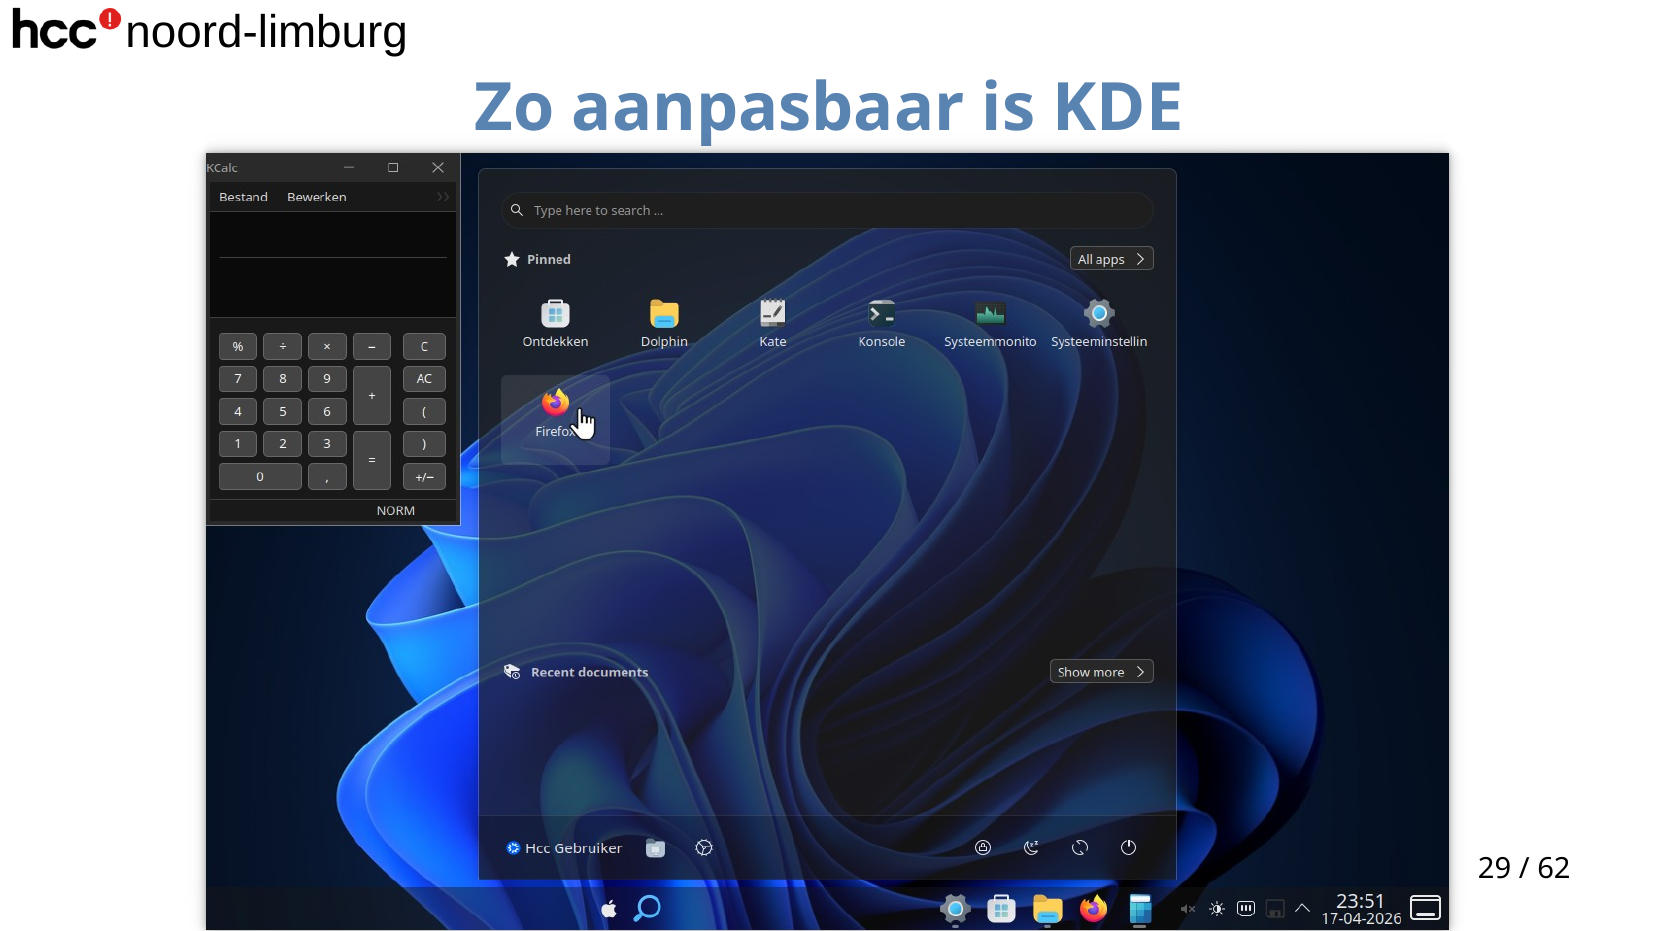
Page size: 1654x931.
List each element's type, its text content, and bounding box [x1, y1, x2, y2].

picture [186, 133, 1468, 931]
picture [11, 6, 122, 50]
title Zo aanpasbaar is KDE [118, 59, 1524, 150]
